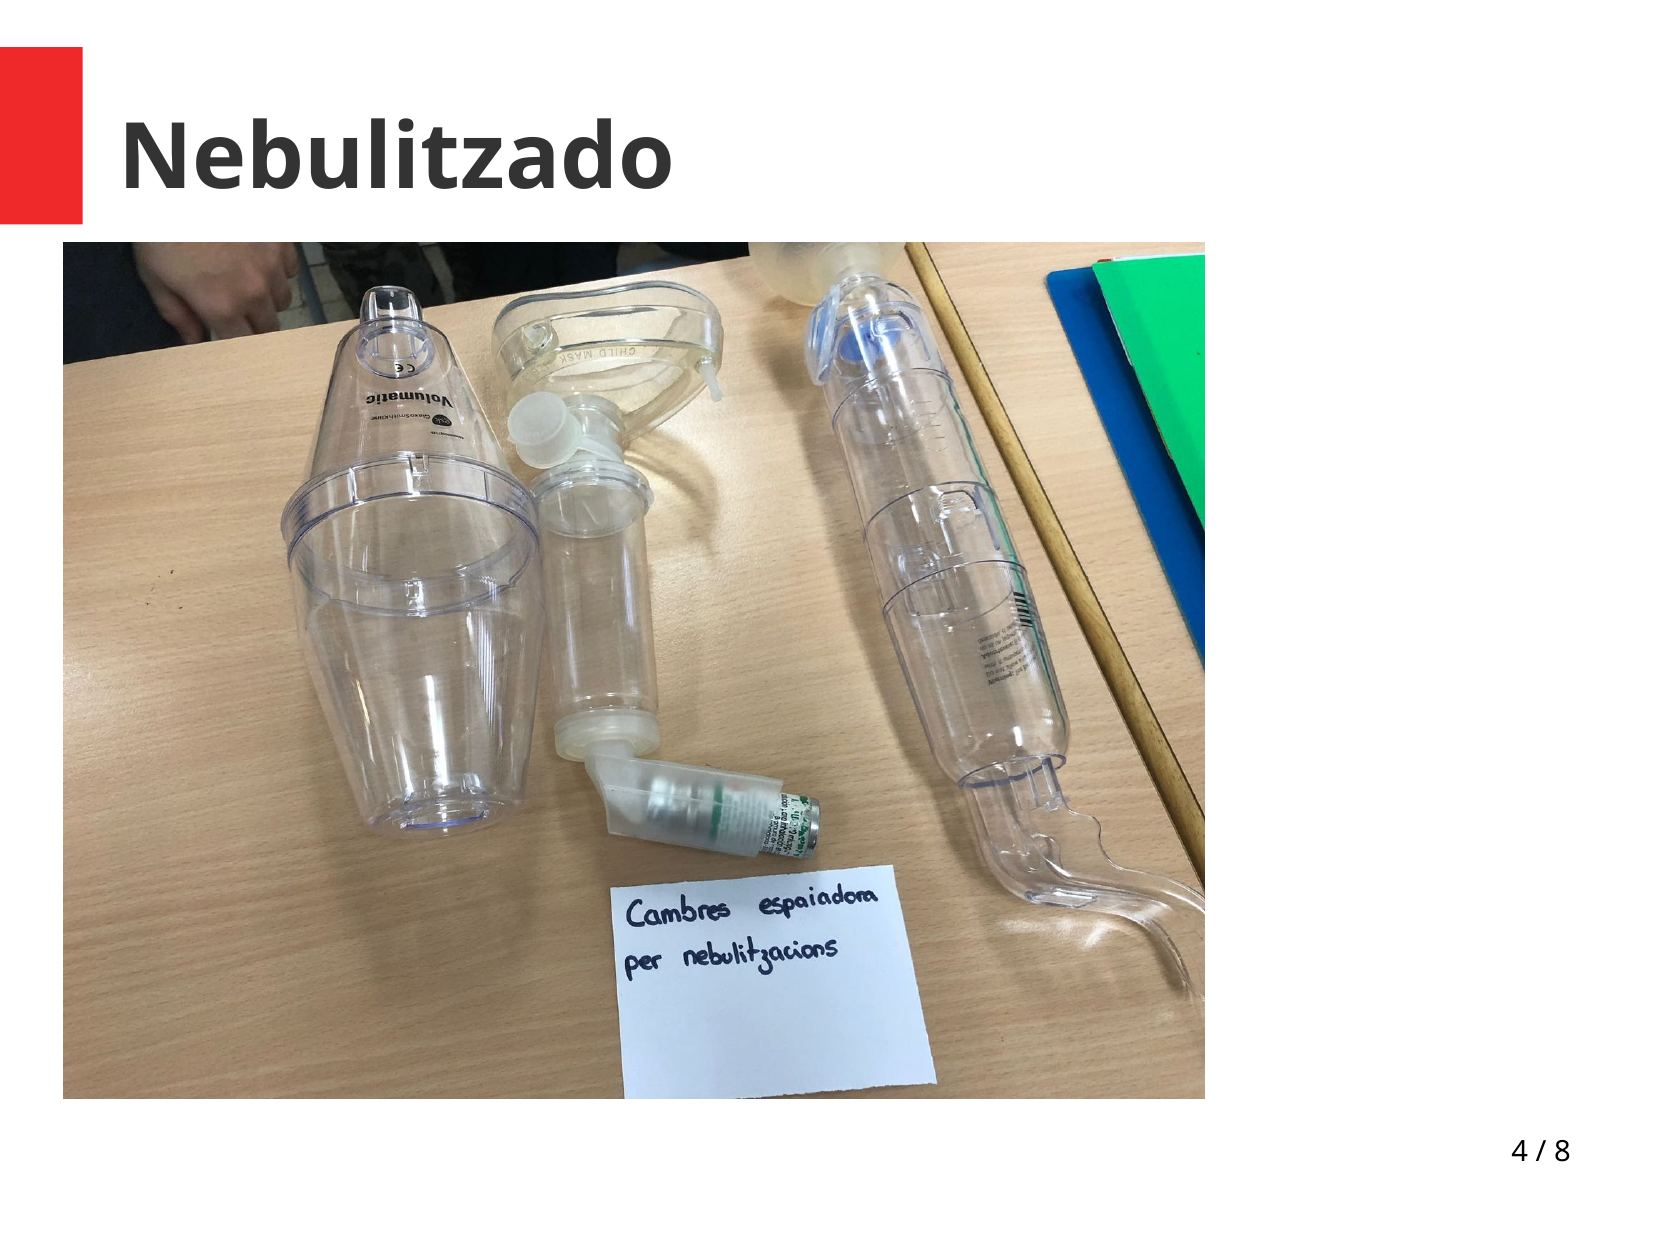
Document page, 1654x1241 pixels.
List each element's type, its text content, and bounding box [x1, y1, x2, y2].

title Nebulitzado [118, 49, 1571, 257]
picture [63, 242, 1205, 1099]
